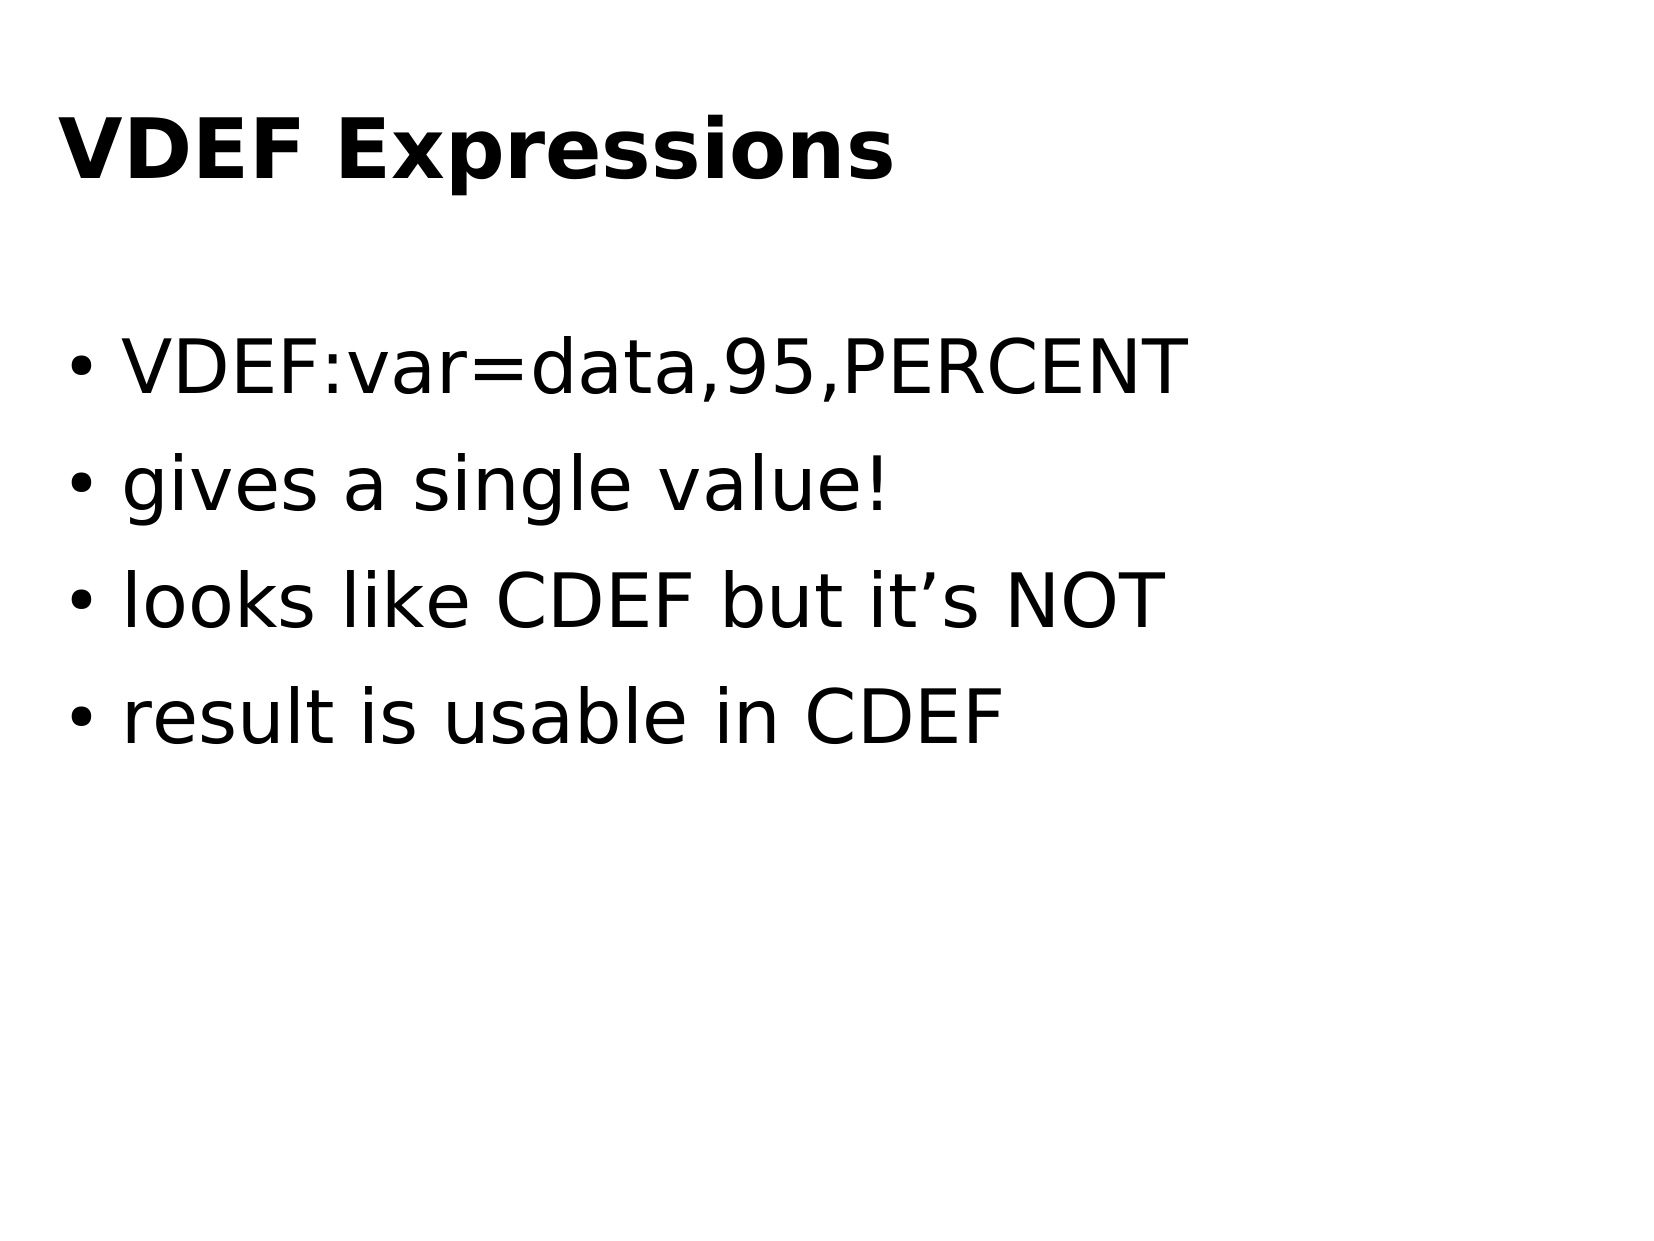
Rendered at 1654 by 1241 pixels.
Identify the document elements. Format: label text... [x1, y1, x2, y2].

list VDEF:var=data,95,PERCENT gives a single value! looks like CDEF but it’s NOT result is usable in CDEF [50, 323, 1571, 1093]
title VDEF Expressions [59, 75, 1607, 225]
